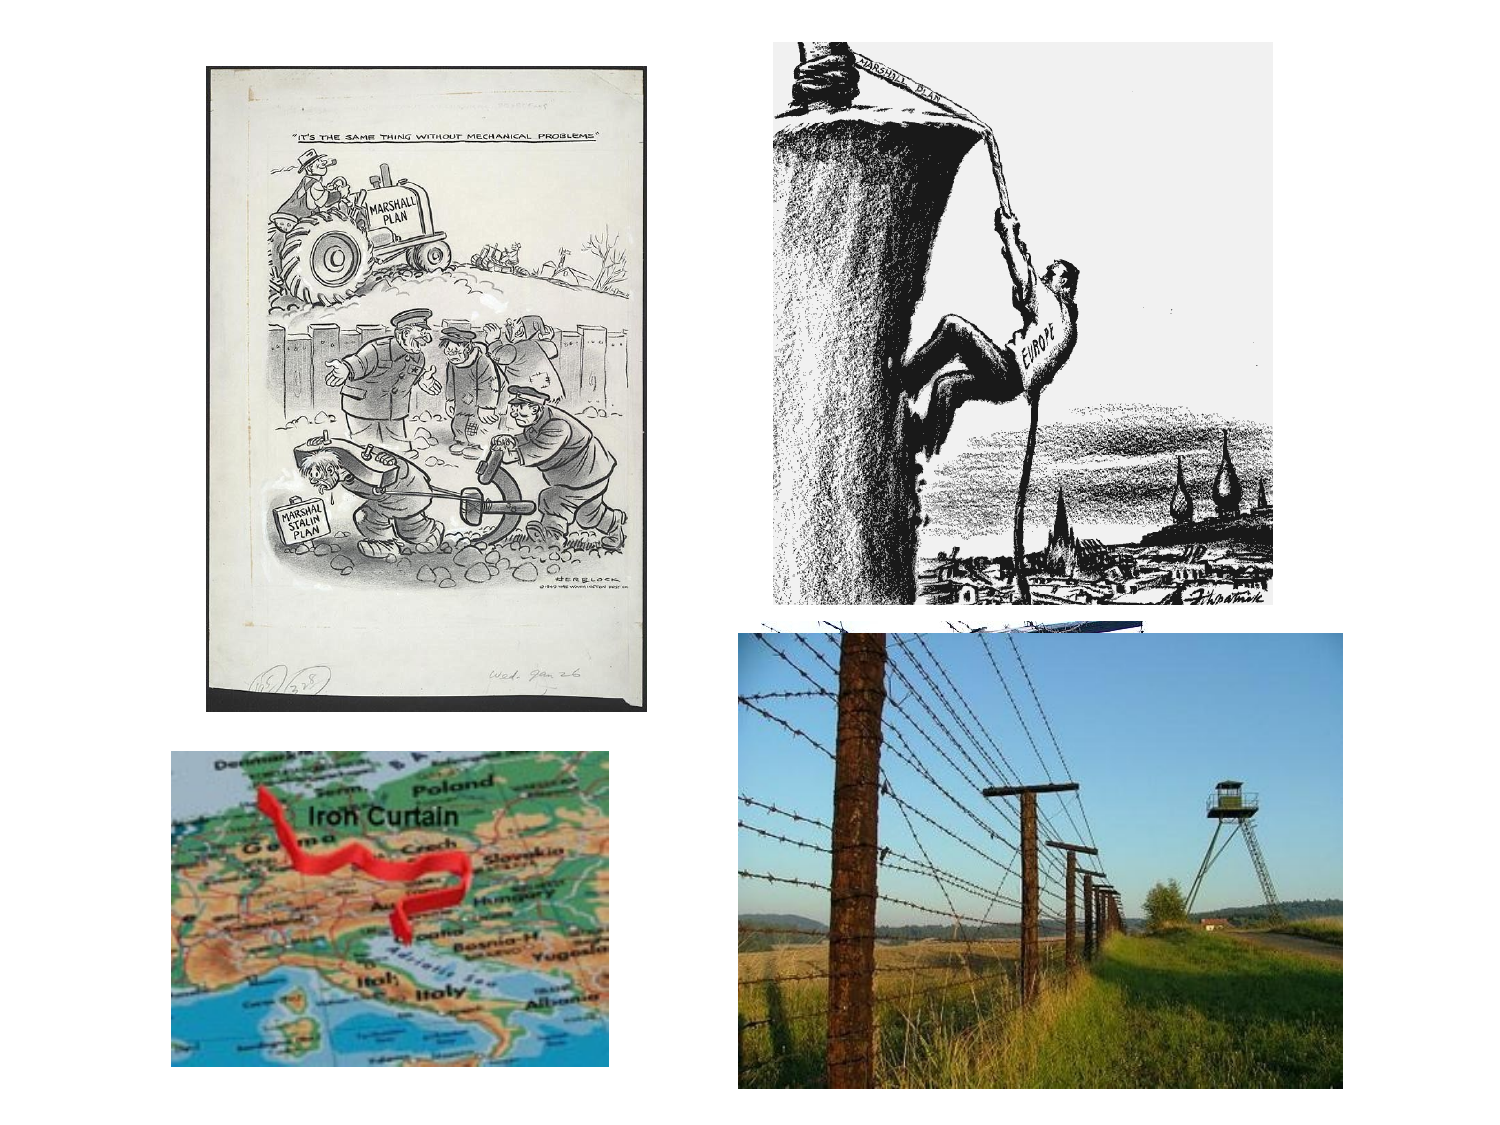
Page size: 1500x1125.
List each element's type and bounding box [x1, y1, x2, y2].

picture [738, 621, 1343, 1089]
picture [195, 1061, 206, 1067]
picture [773, 42, 1273, 605]
picture [206, 66, 647, 712]
picture [171, 751, 609, 1067]
